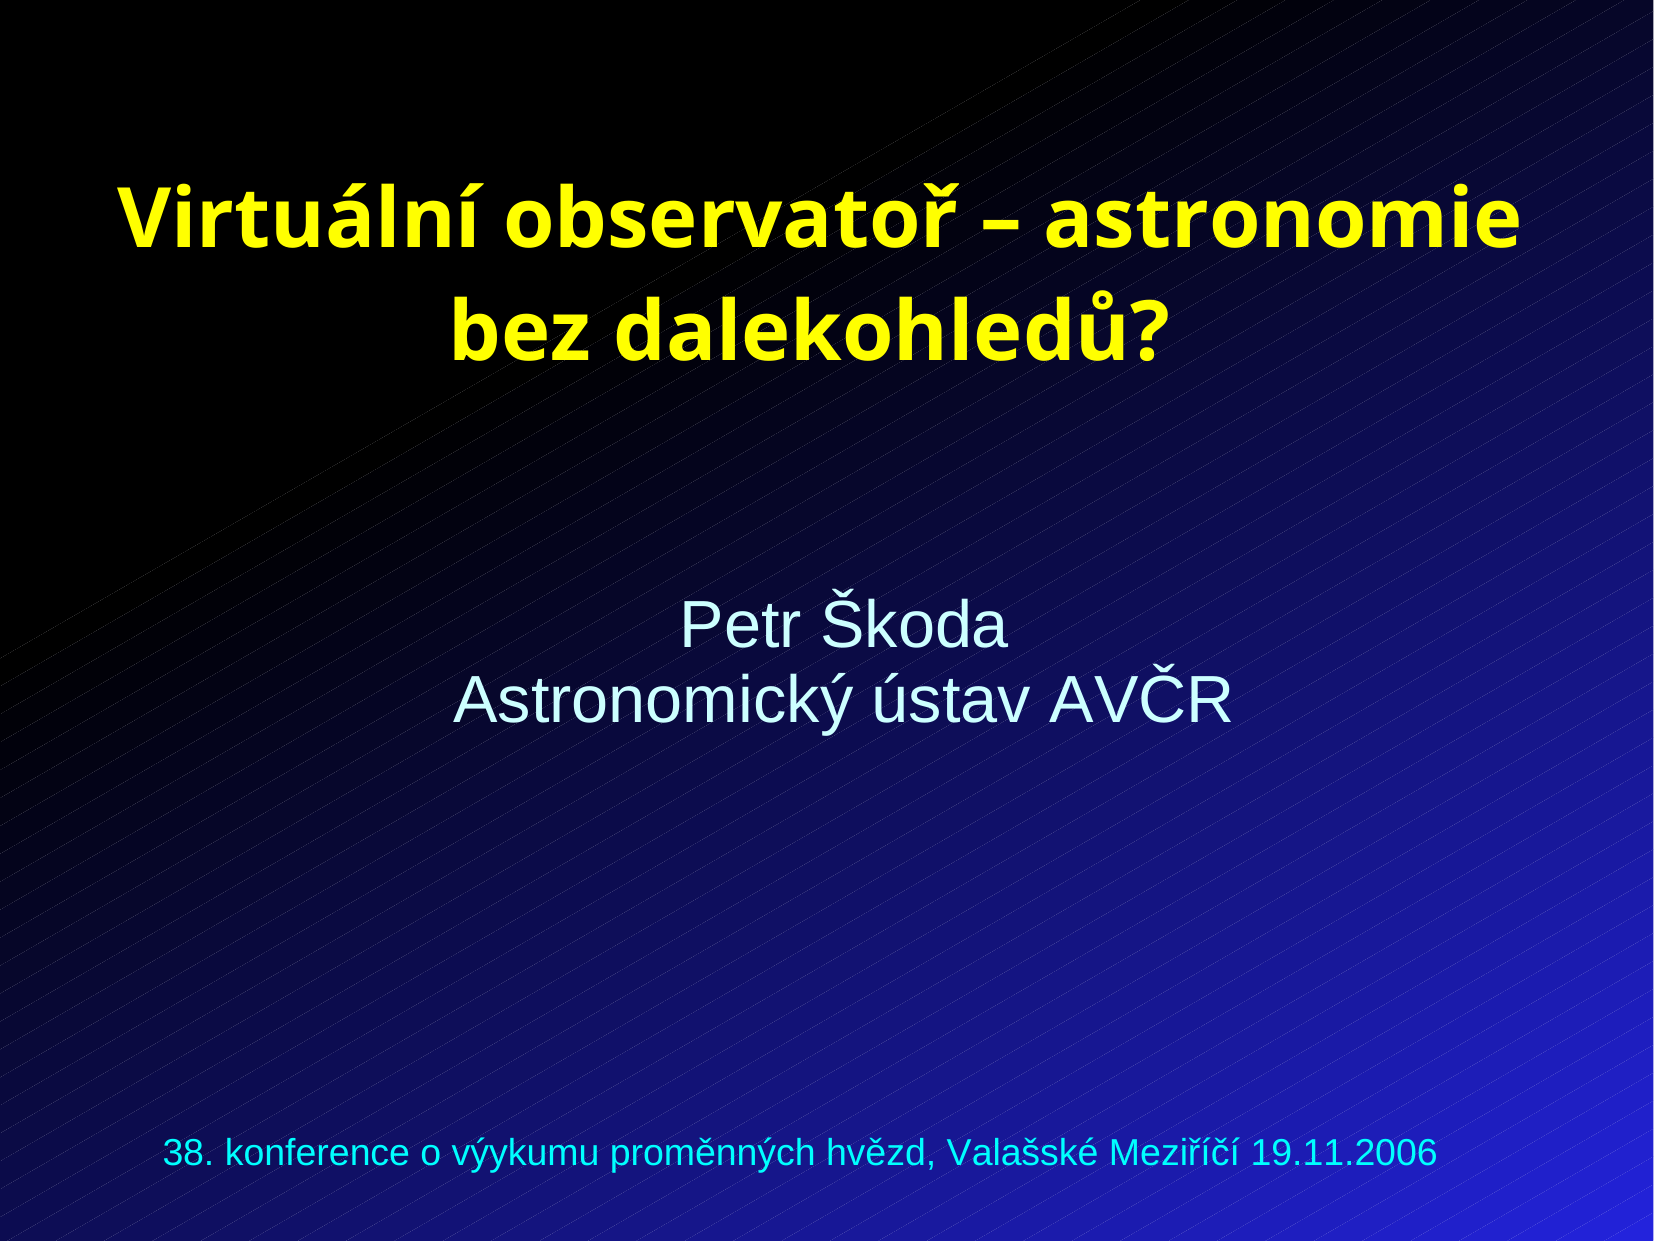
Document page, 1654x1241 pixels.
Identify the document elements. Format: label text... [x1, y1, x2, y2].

text_box 38. konference o výykumu proměnných hvězd, Valašské Meziříčí 19.11.2006 [147, 1124, 1461, 1182]
title Virtuální observatoř – astronomie bez dalekohledů? [76, 168, 1565, 376]
subtitle Petr Škoda Astronomický ústav AVČR [82, 290, 1571, 1109]
